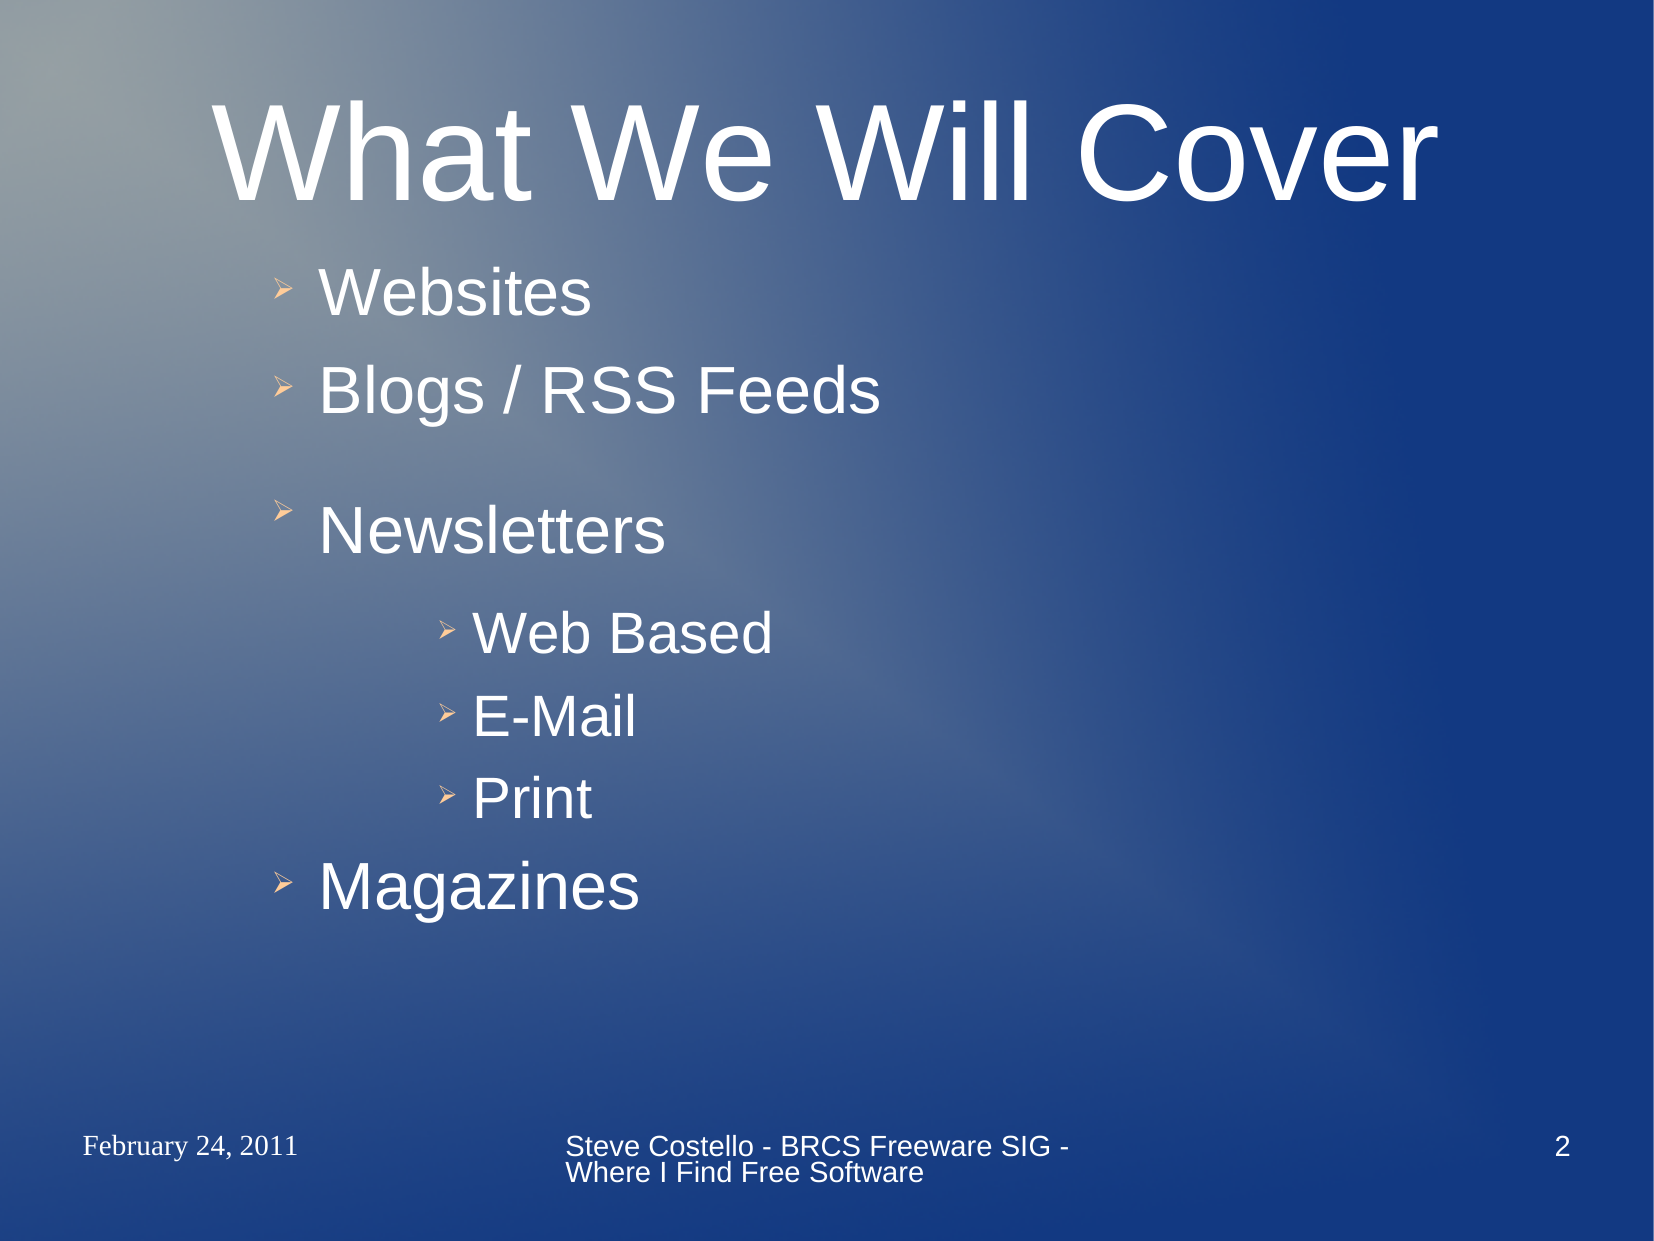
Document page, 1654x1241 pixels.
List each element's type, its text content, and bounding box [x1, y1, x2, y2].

title What We Will Cover [82, 49, 1571, 254]
picture [0, 0, 1654, 1241]
list Websites Blogs / RSS Feeds Newsletters Web Based E-Mail Print Magazines [82, 254, 1571, 1074]
